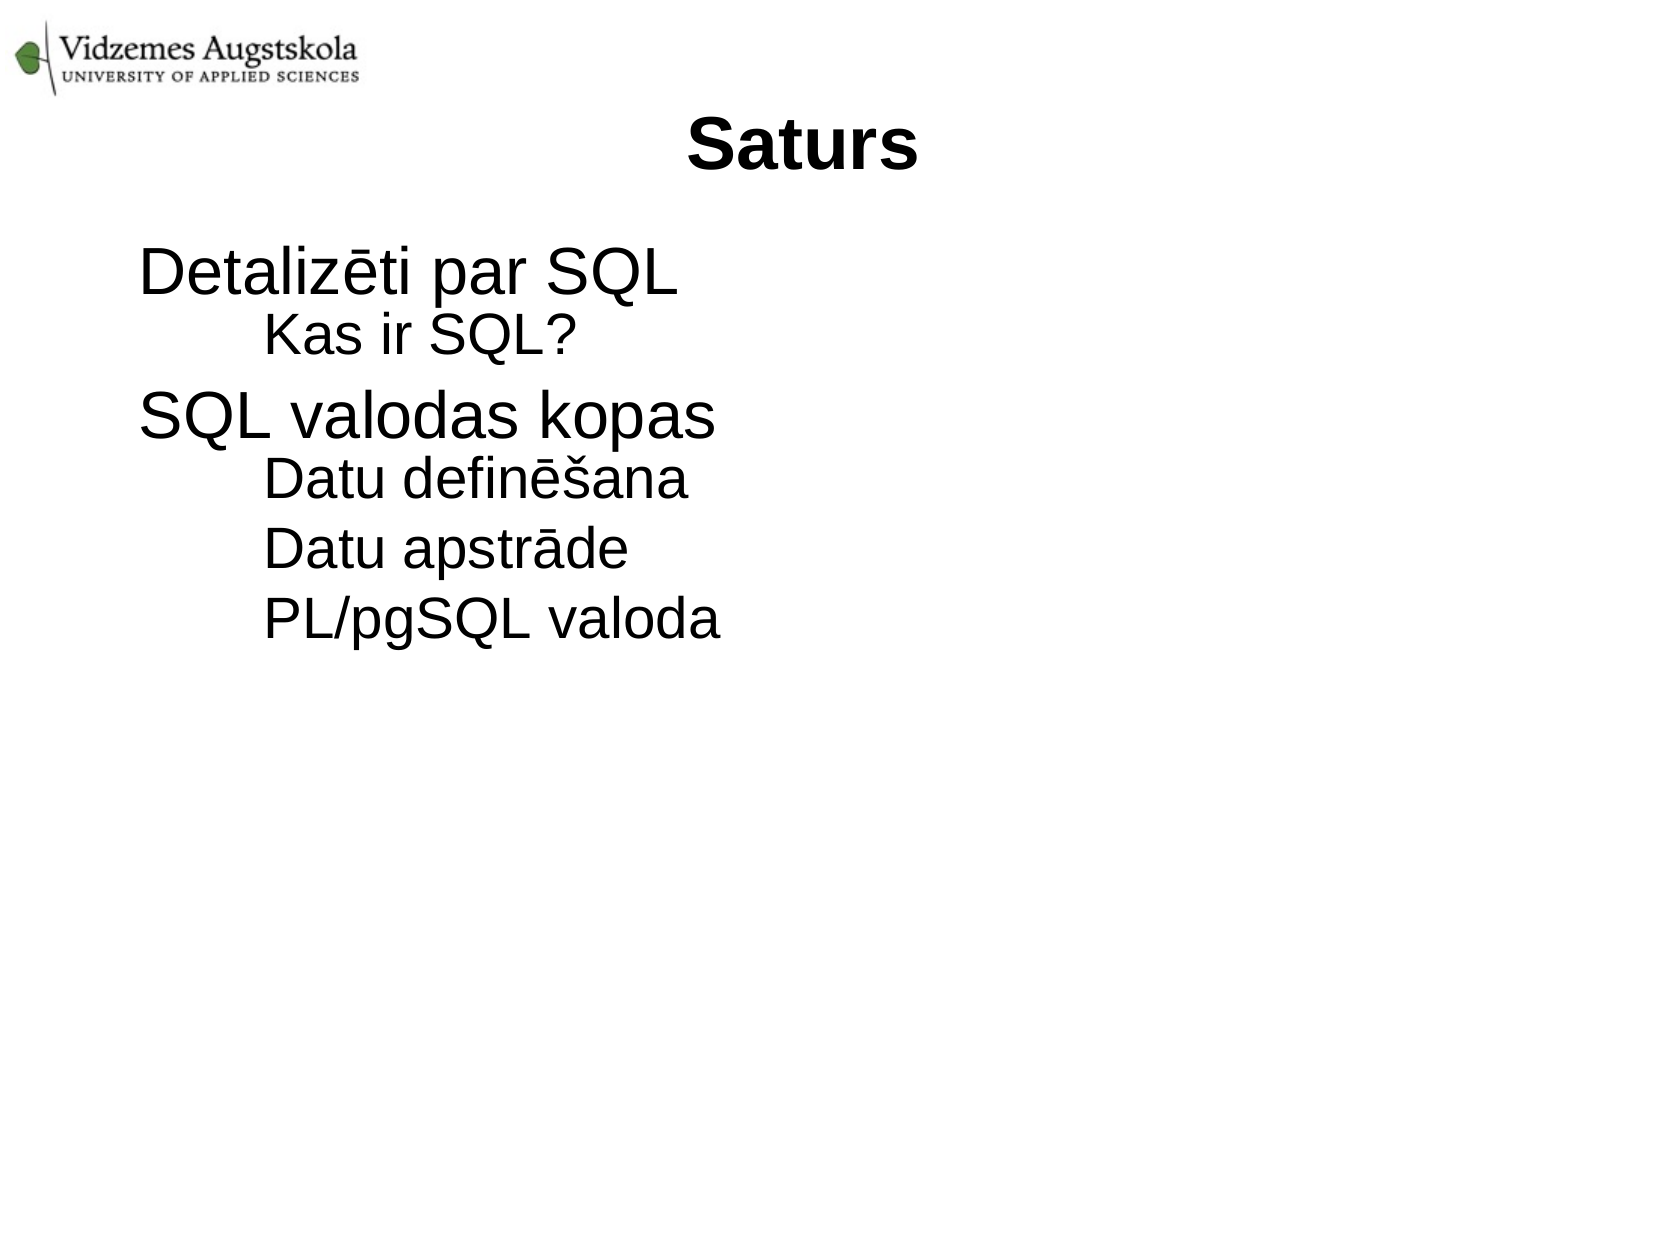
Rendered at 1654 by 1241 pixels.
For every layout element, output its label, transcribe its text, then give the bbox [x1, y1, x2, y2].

title Saturs [94, 96, 1512, 195]
picture [5, 2, 368, 113]
list Detalizēti par SQL Kas ir SQL? SQL valodas kopas Datu definēšana Datu apstrāde PL/pgSQL valoda [82, 236, 1569, 1107]
